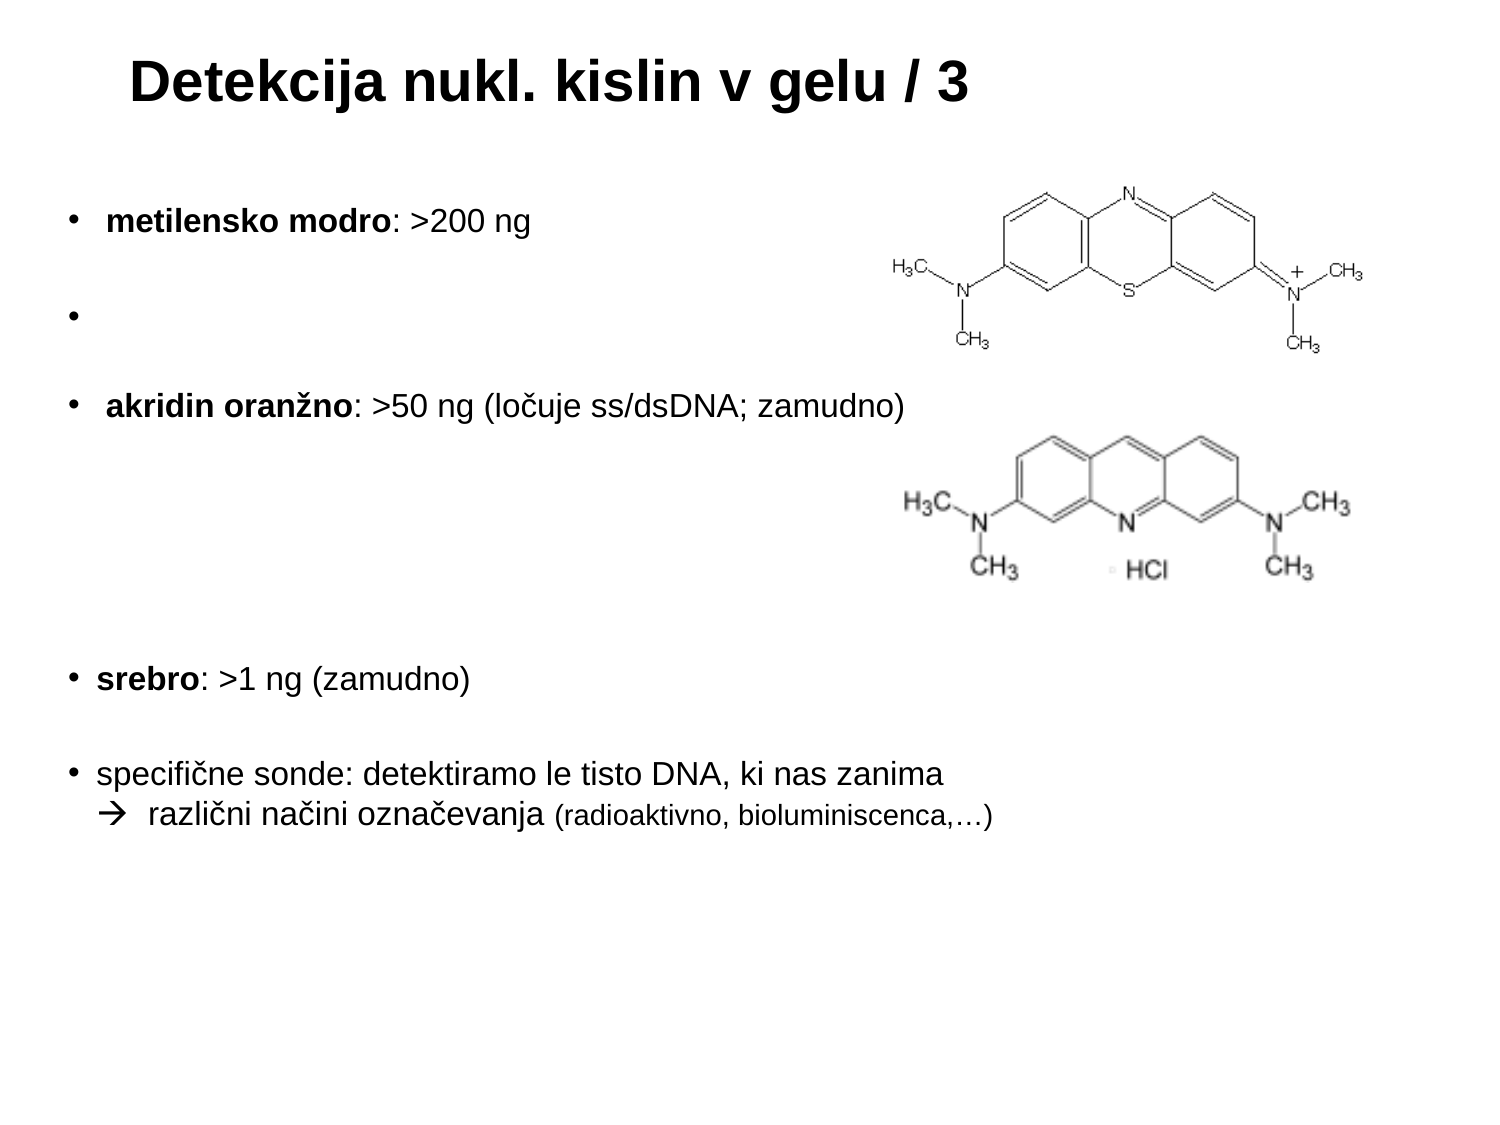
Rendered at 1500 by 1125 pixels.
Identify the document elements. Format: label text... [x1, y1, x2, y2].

picture [903, 432, 1353, 583]
picture [891, 184, 1365, 356]
title Detekcija nukl. kislin v gelu / 3 [49, 34, 1050, 122]
text_box metilensko modro: >200 ng akridin oranžno: >50 ng (ločuje ss/dsDNA; zamudno) srebro: >1 ng (zamudno) specifične sonde: detektiramo le tisto DNA, ki nas zanima  različni načini označevanja (radioaktivno, bioluminiscenca,…) [53, 138, 1367, 1074]
